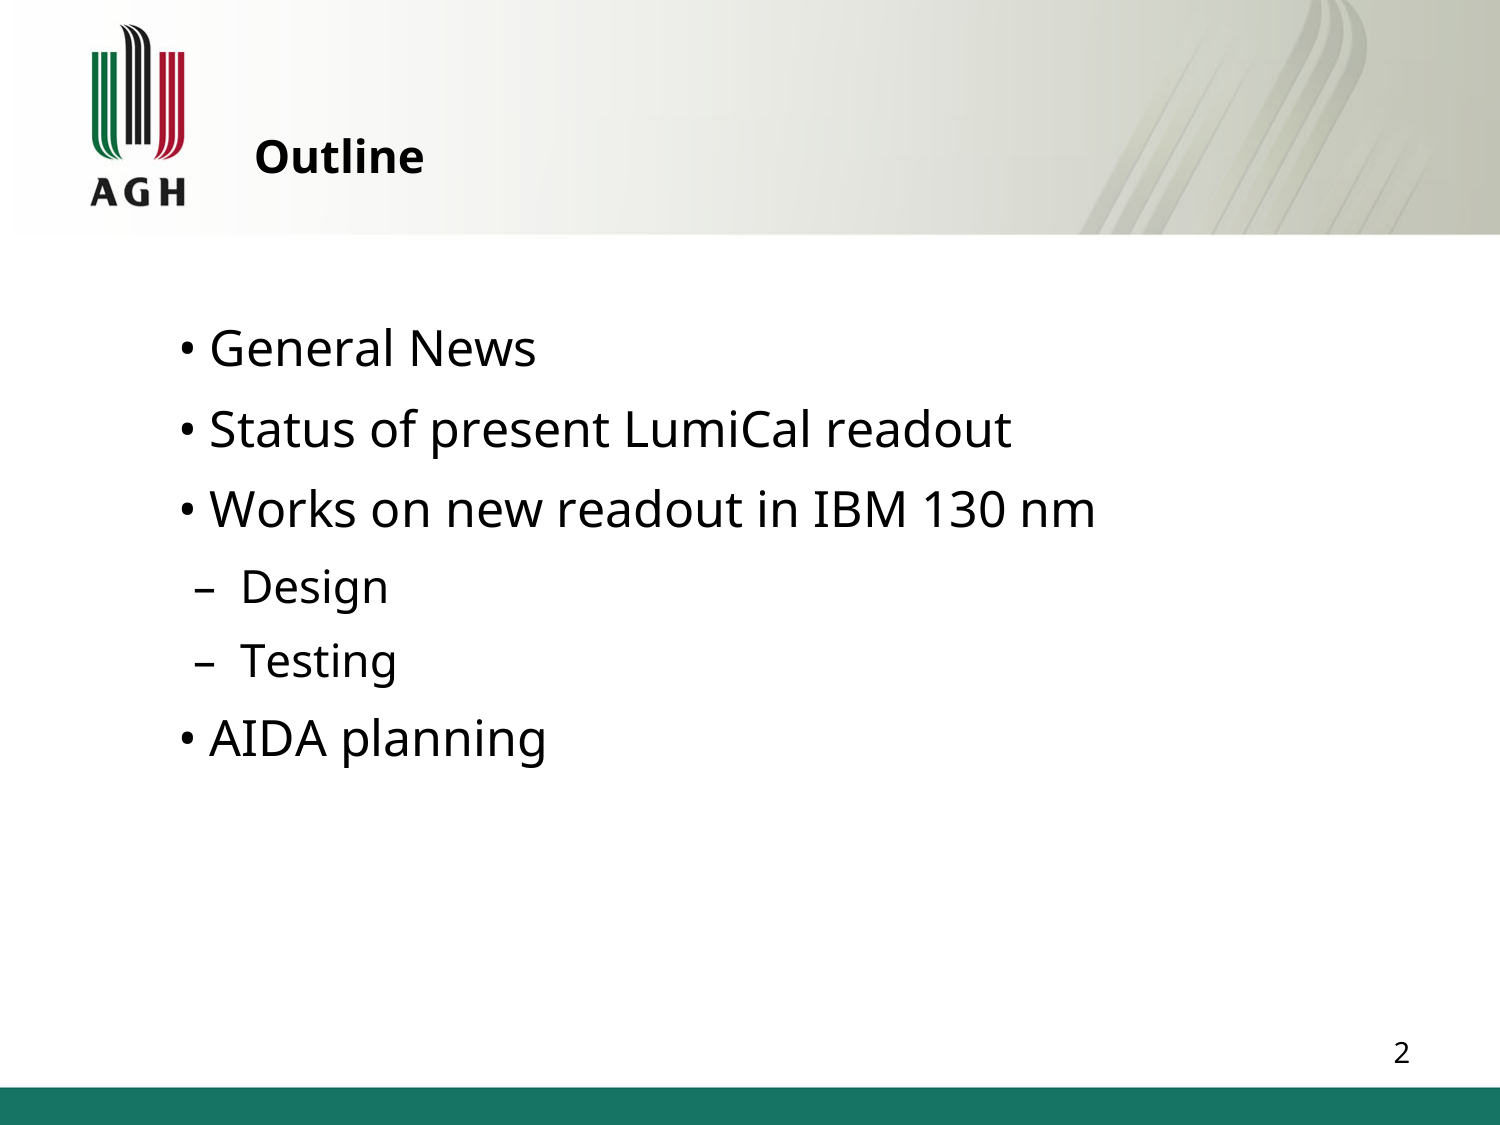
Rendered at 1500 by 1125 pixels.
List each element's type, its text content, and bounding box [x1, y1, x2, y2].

title Outline [253, 78, 1425, 233]
picture [0, 0, 1500, 1125]
list General News Status of present LumiCal readout Works on new readout in IBM 130 nm Design Testing AIDA planning [118, 312, 1406, 792]
